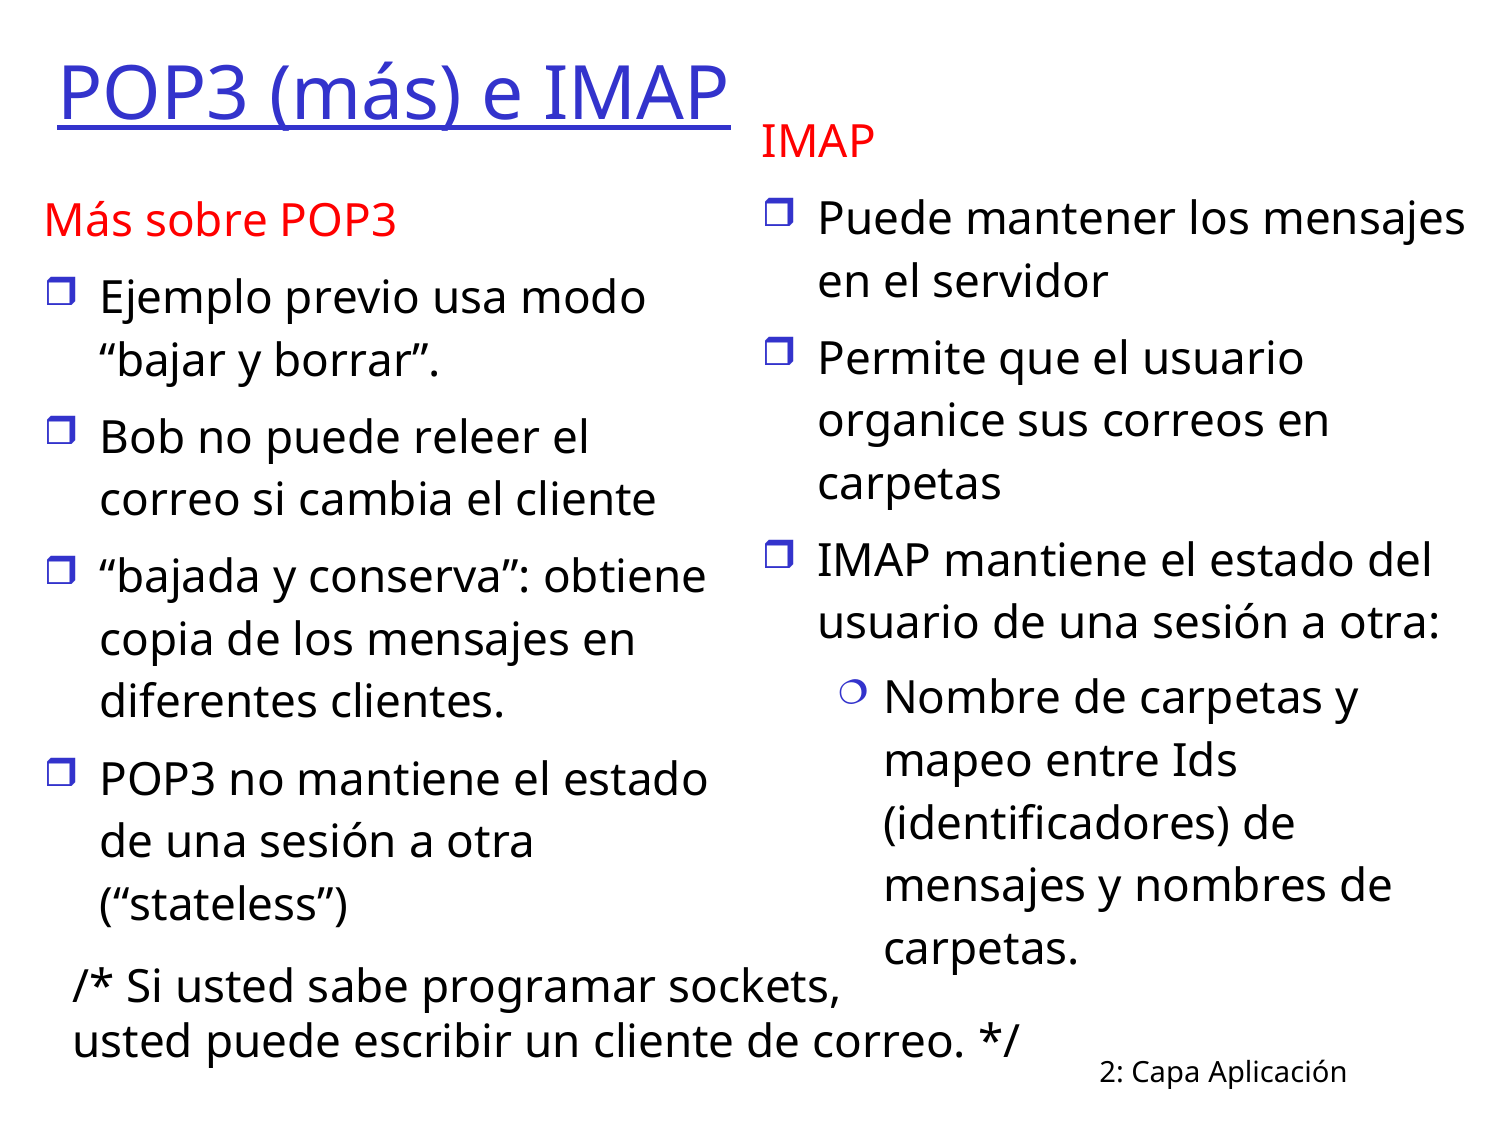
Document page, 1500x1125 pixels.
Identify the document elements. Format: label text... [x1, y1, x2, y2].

title POP3 (más) e IMAP [57, 30, 1408, 150]
text_box /* Si usted sabe programar sockets, usted puede escribir un cliente de correo. */ [57, 949, 1036, 1075]
list IMAP Puede mantener los mensajes en el servidor Permite que el usuario organice sus correos en carpetas IMAP mantiene el estado del usuario de una sesión a otra: Nombre de carpetas y mapeo entre Ids (identificadores) de mensajes y nombres de carpetas. [761, 108, 1475, 914]
list Más sobre POP3 Ejemplo previo usa modo “bajar y borrar”. Bob no puede releer el correo si cambia el cliente “bajada y conserva”: obtiene copia de los mensajes en diferentes clientes. POP3 no mantiene el estado de una sesión a otra (“stateless”)‏ [43, 187, 713, 916]
